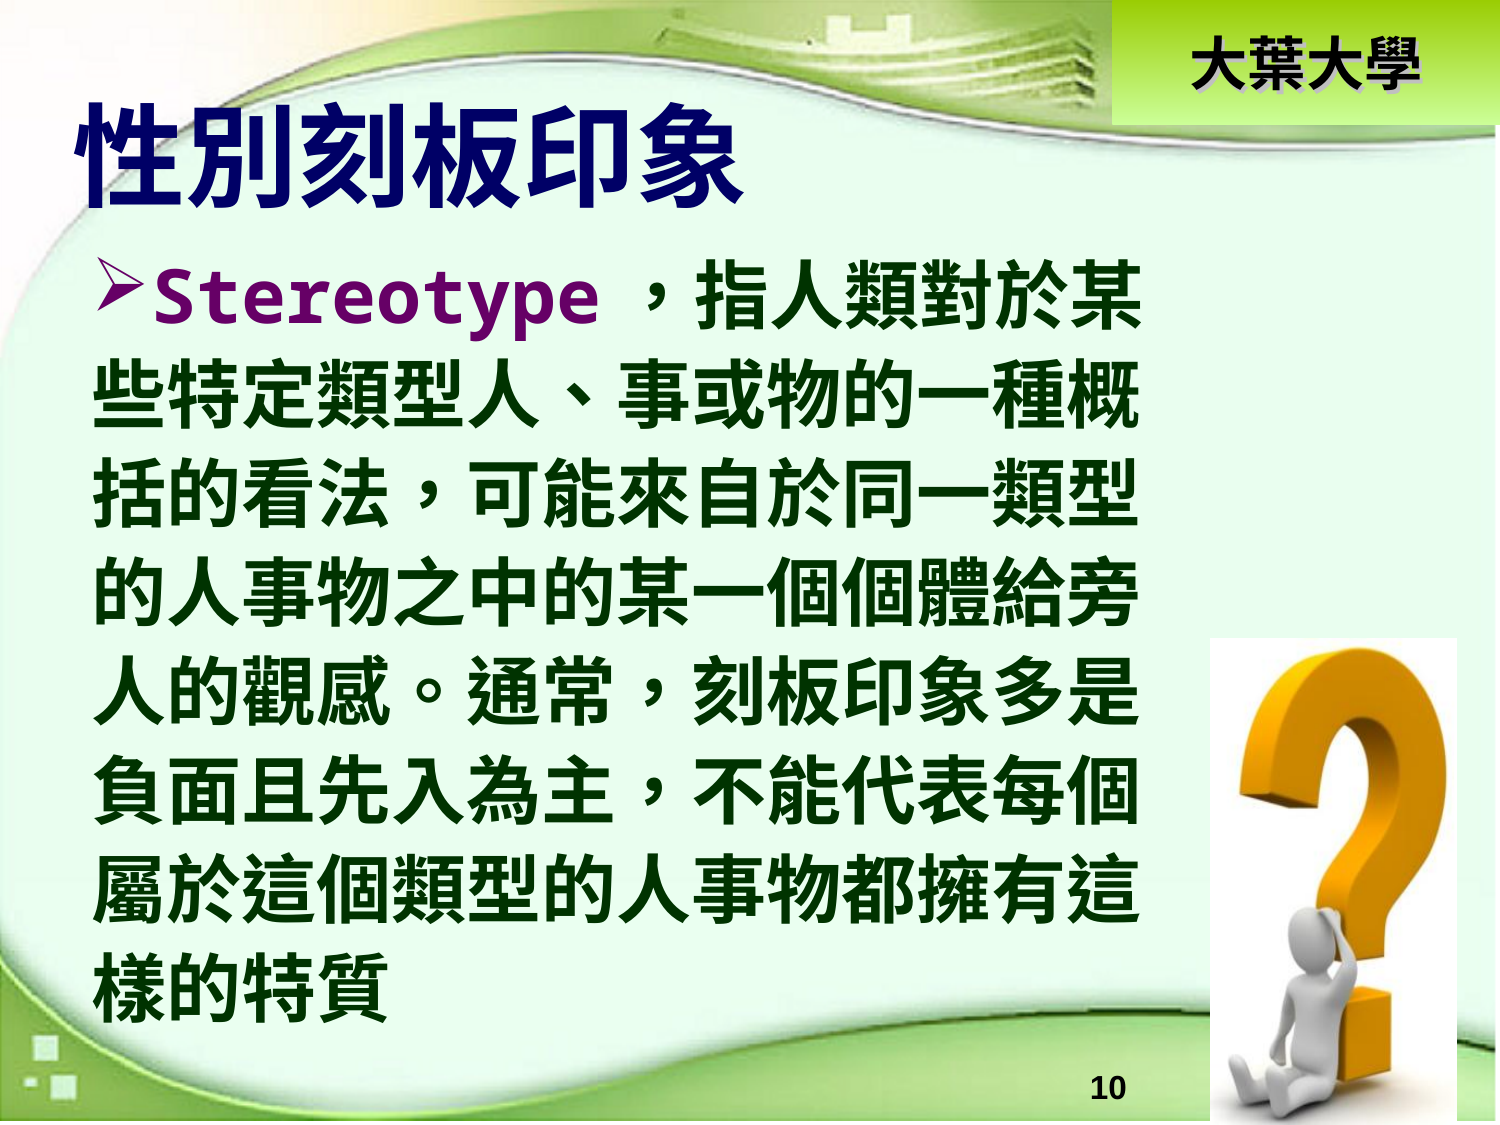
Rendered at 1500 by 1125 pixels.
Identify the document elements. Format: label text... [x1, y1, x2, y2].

text_box 性別刻板印象 [0, 78, 1016, 244]
picture [1210, 638, 1457, 1125]
text_box Stereotype，指人類對於某些特定類型人、事或物的一種概括的看法，可能來自於同一類型的人事物之中的某一個個體給旁人的觀感。通常，刻板印象多是負面且先入為主，不能代表每個屬於這個類型的人事物都擁有這樣的特質 [76, 231, 1176, 1045]
